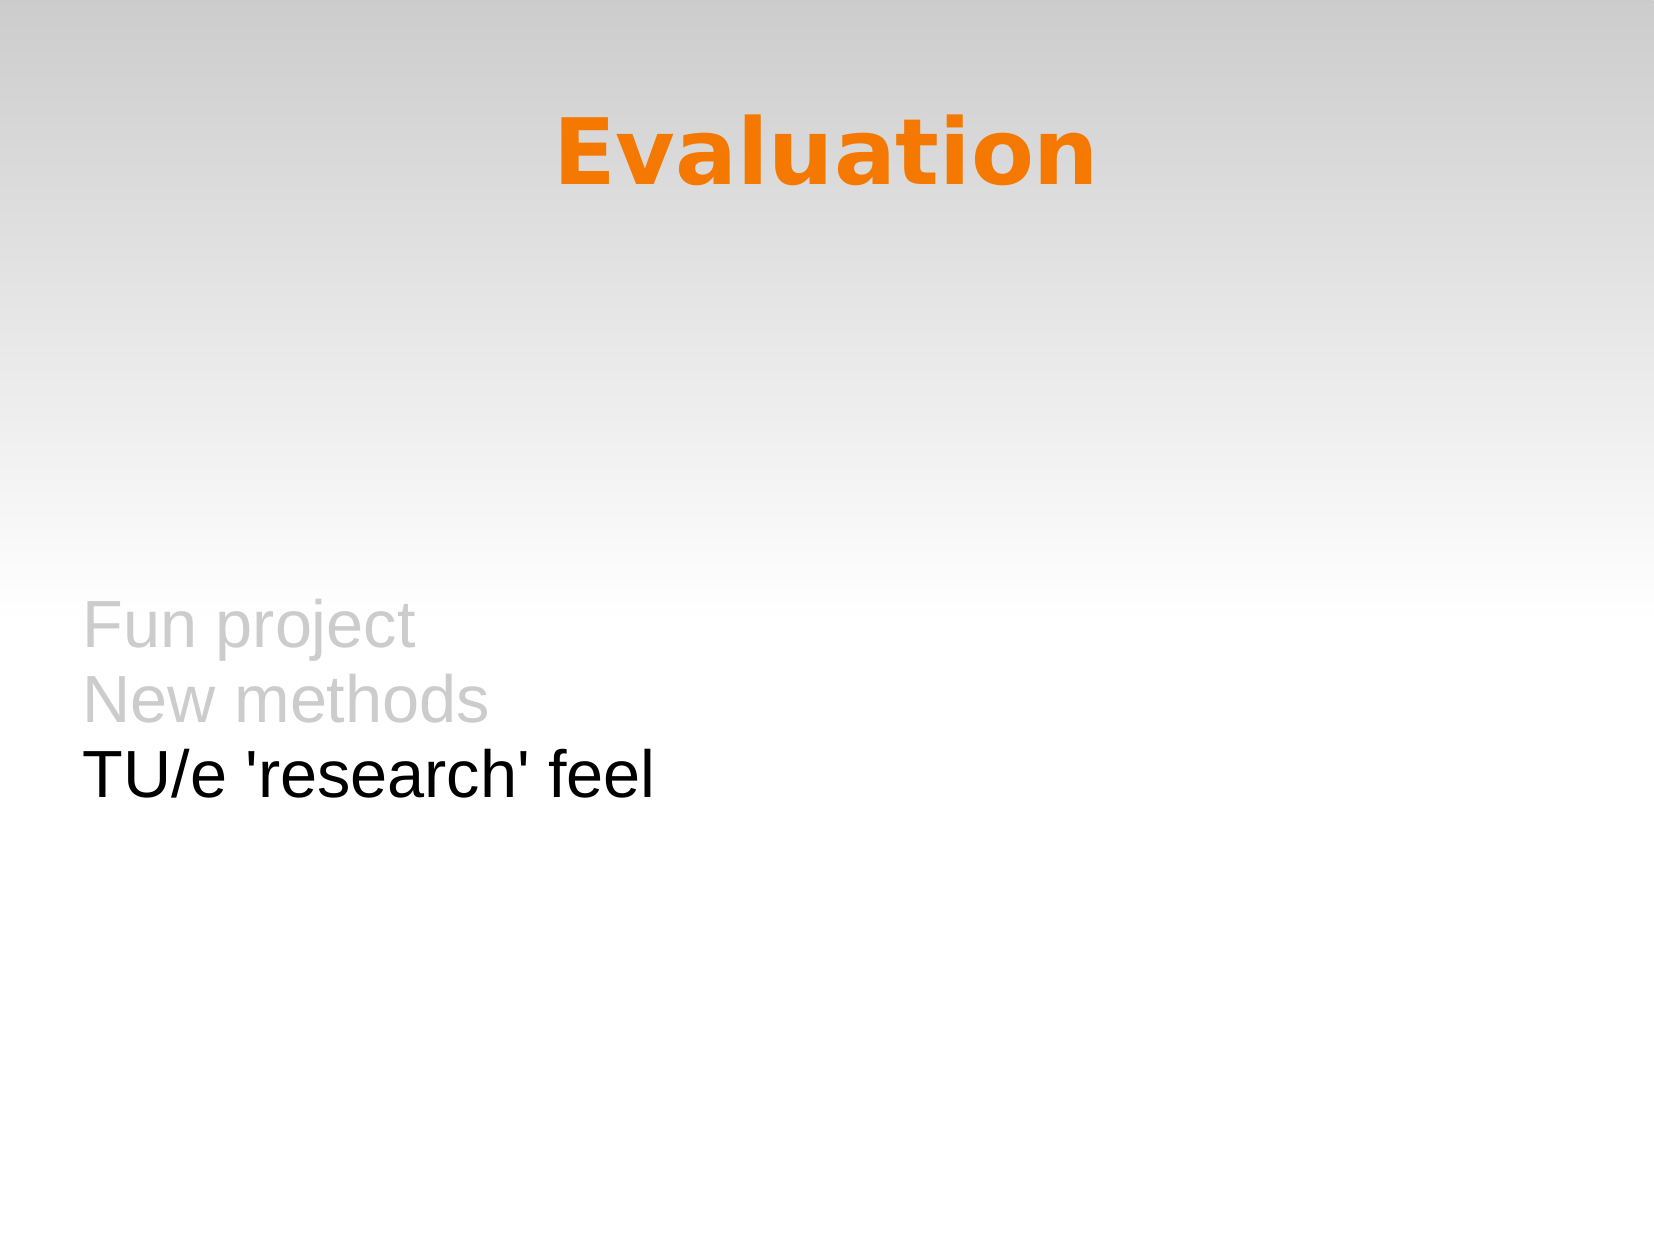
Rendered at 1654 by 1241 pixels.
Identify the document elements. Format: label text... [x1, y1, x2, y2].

title Evaluation [82, 56, 1571, 250]
subtitle Fun project New methods TU/e 'research' feel [82, 297, 1571, 1102]
